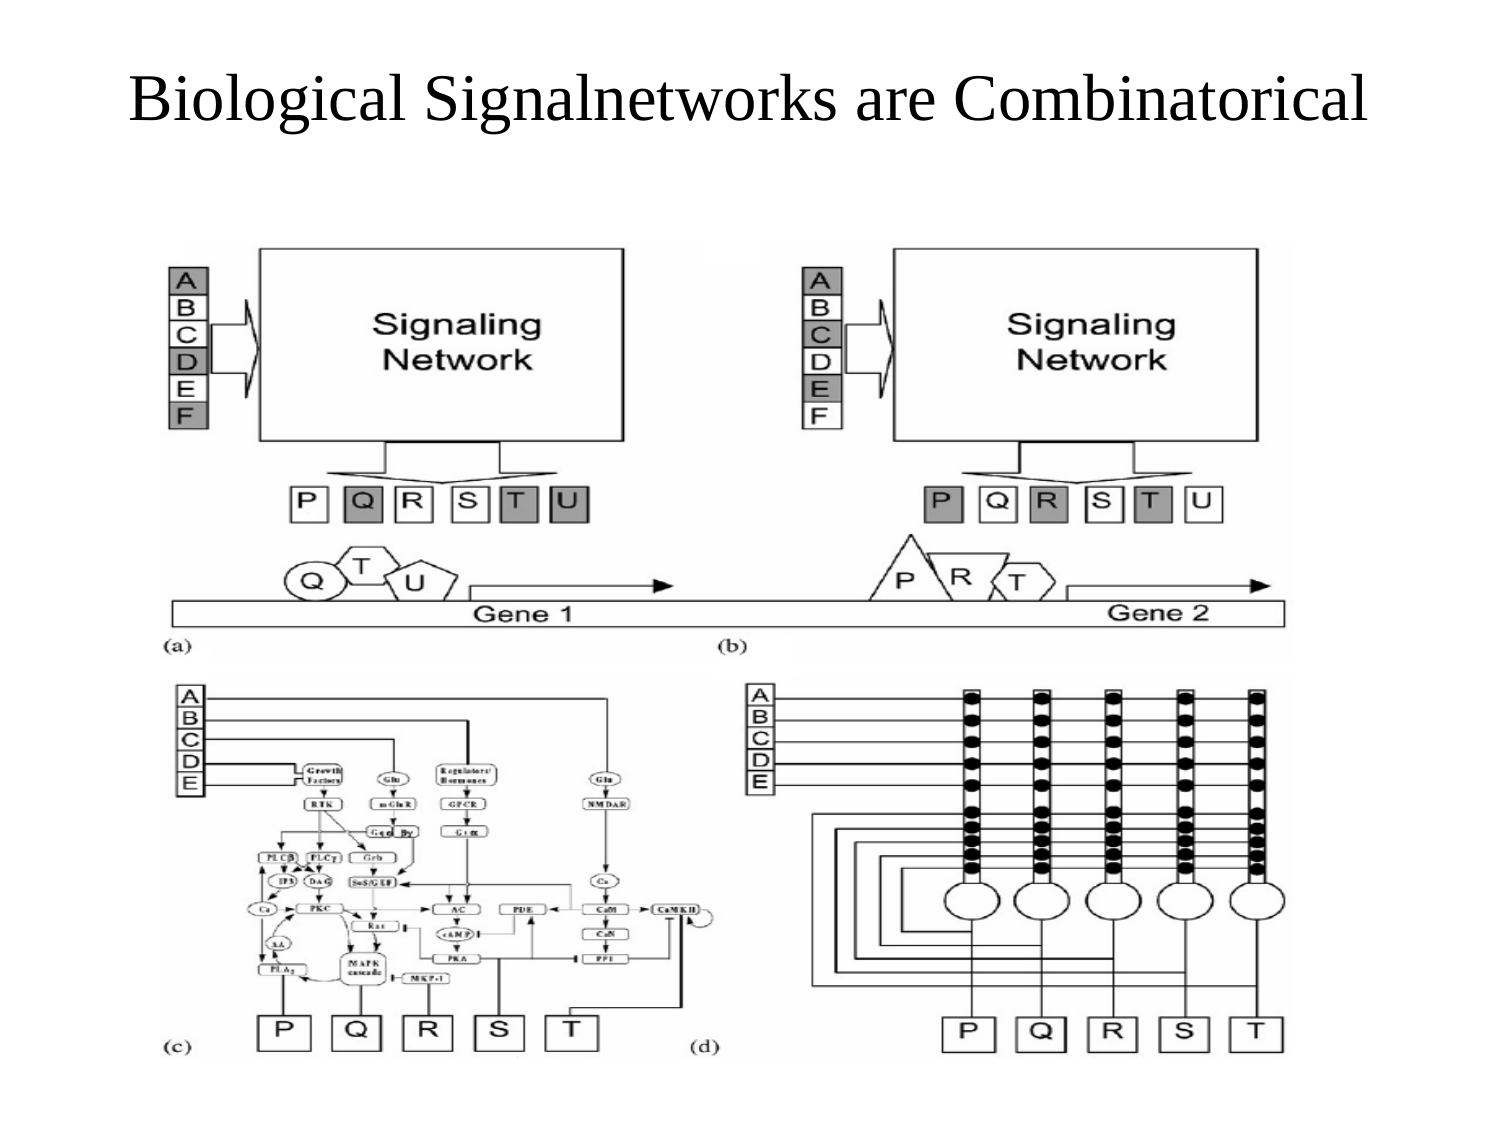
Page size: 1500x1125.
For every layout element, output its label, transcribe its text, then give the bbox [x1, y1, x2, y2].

picture [50, 199, 1375, 1067]
title Biological Signalnetworks are Combinatorical [112, 0, 1388, 188]
